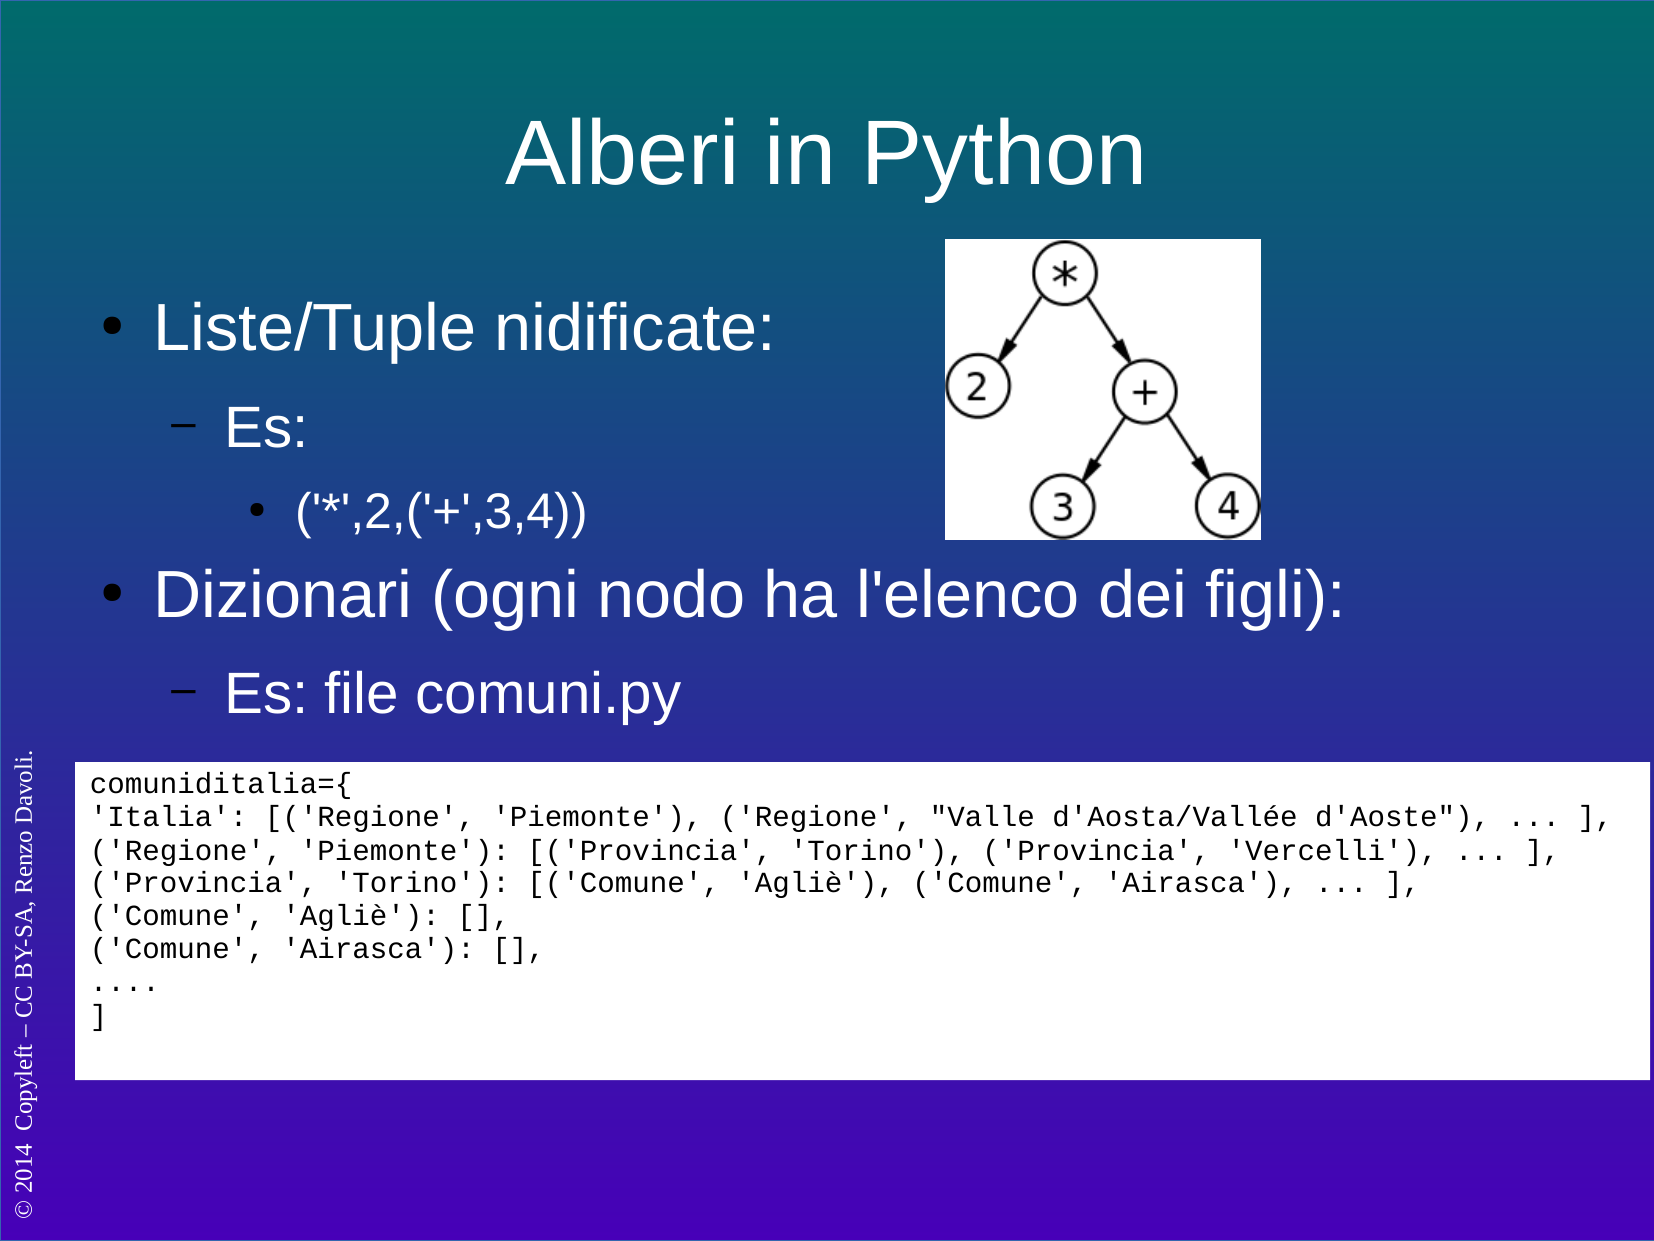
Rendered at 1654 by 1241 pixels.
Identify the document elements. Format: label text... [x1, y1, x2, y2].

list Liste/Tuple nidificate: Es: ('*',2,('+',3,4)) Dizionari (ogni nodo ha l'elenco dei figli): Es: file comuni.py [82, 290, 1571, 762]
text_box comuniditalia={ 'Italia': [('Regione', 'Piemonte'), ('Regione', "Valle d'Aosta/Vallée d'Aoste"), ... ], ('Regione', 'Piemonte'): [('Provincia', 'Torino'), ('Provincia', 'Vercelli'), ... ], ('Provincia', 'Torino'): [('Comune', 'Agliè'), ('Comune', 'Airasca'), ... ], ('Comune', 'Agliè'): [], ('Comune', 'Airasca'): [], .... ] [75, 762, 1651, 1081]
picture [945, 239, 1261, 540]
title Alberi in Python [82, 49, 1571, 257]
